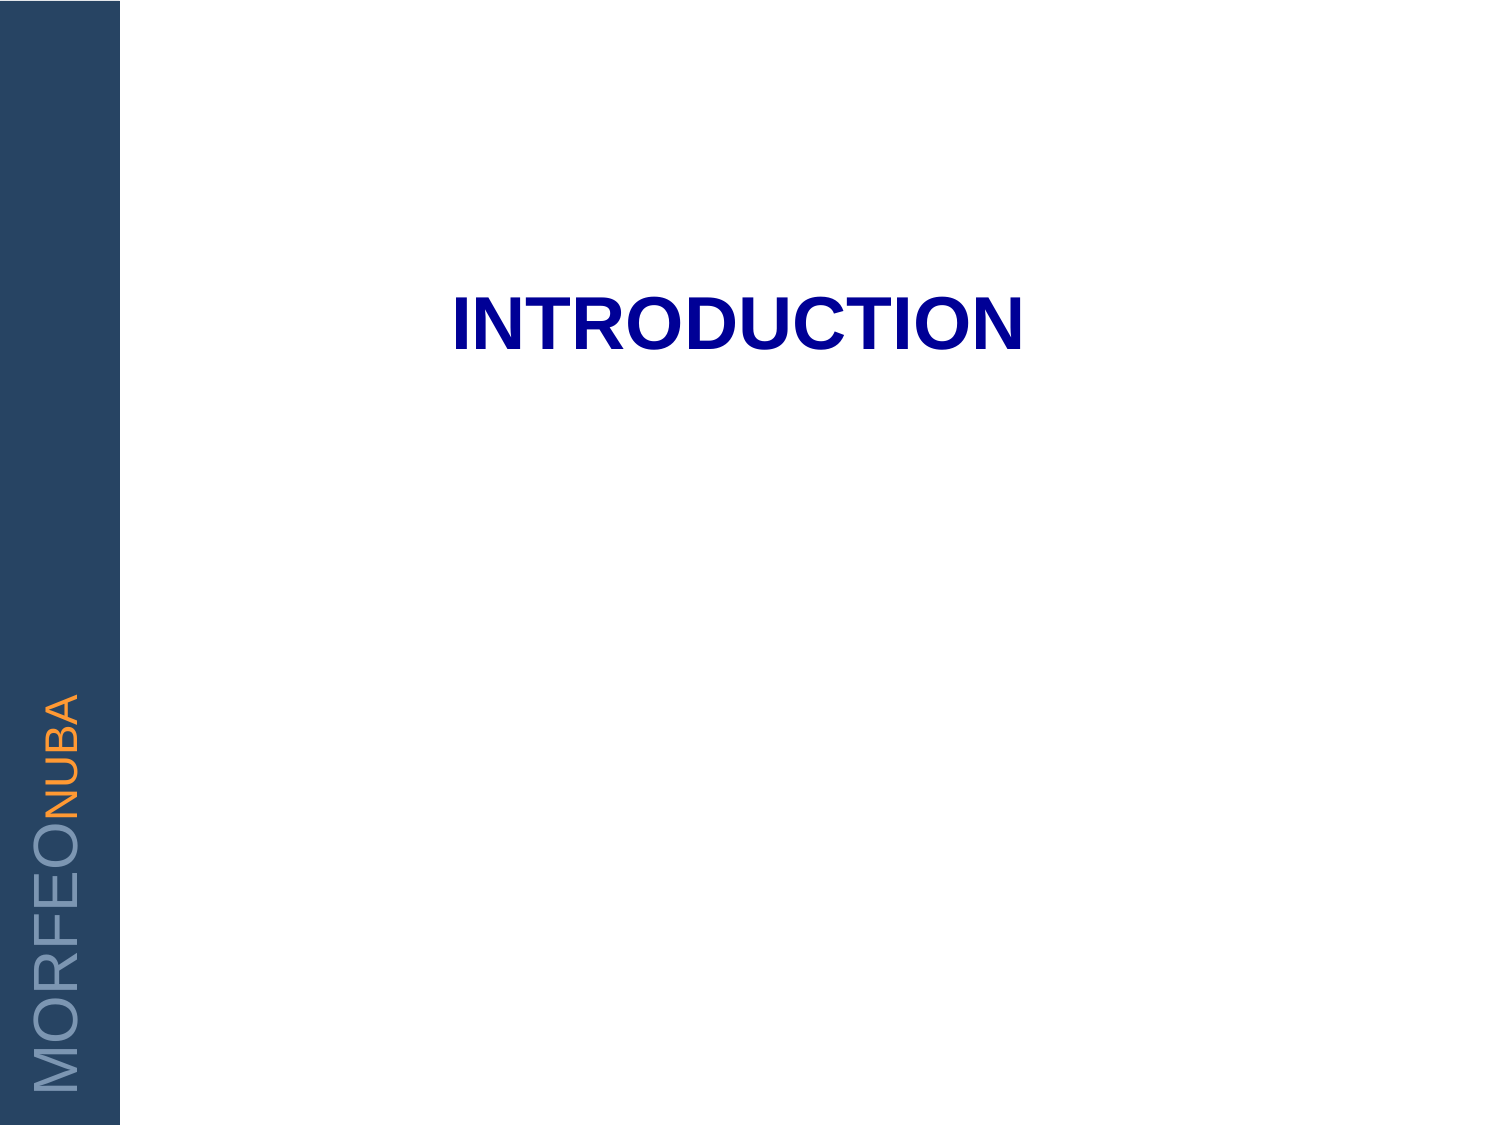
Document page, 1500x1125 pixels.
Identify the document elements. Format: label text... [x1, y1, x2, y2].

text_box INTRODUCTION [206, 235, 1271, 414]
